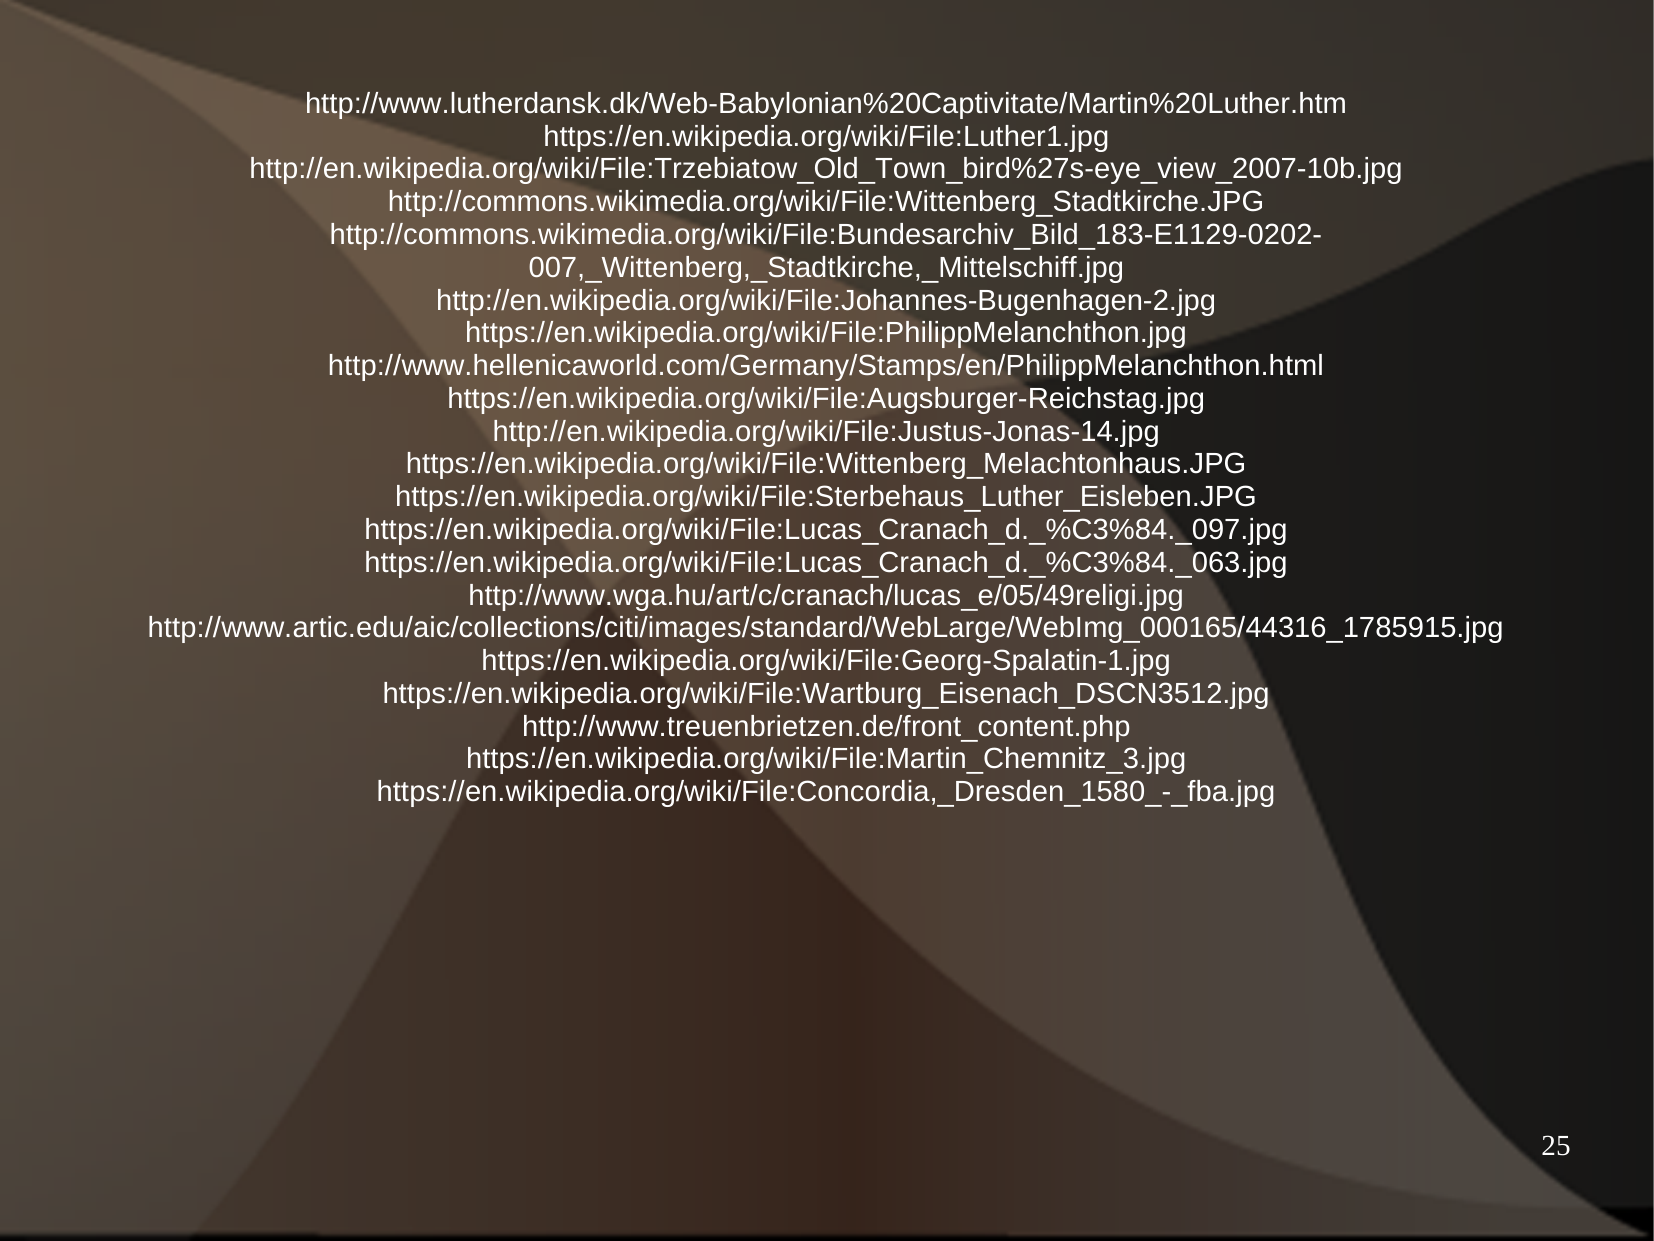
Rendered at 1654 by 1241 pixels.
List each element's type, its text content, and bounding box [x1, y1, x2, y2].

subtitle http://www.lutherdansk.dk/Web-Babylonian%20Captivitate/Martin%20Luther.htm https://en.wikipedia.org/wiki/File:Luther1.jpg http://en.wikipedia.org/wiki/File:Trzebiatow_Old_Town_bird%27s-eye_view_2007-10b.jpg http://commons.wikimedia.org/wiki/File:Wittenberg_Stadtkirche.JPG http://commons.wikimedia.org/wiki/File:Bundesarchiv_Bild_183-E1129-0202-007,_Wittenberg,_Stadtkirche,_Mittelschiff.jpg http://en.wikipedia.org/wiki/File:Johannes-Bugenhagen-2.jpg https://en.wikipedia.org/wiki/File:PhilippMelanchthon.jpg http://www.hellenicaworld.com/Germany/Stamps/en/PhilippMelanchthon.html https://en.wikipedia.org/wiki/File:Augsburger-Reichstag.jpg http://en.wikipedia.org/wiki/File:Justus-Jonas-14.jpg https://en.wikipedia.org/wiki/File:Wittenberg_Melachtonhaus.JPG https://en.wikipedia.org/wiki/File:Sterbehaus_Luther_Eisleben.JPG https://en.wikipedia.org/wiki/File:Lucas_Cranach_d._%C3%84._097.jpg https://en.wikipedia.org/wiki/File:Lucas_Cranach_d._%C3%84._063.jpg http://www.wga.hu/art/c/cranach/lucas_e/05/49religi.jpg http://www.artic.edu/aic/collections/citi/images/standard/WebLarge/WebImg_000165/44316_1785915.jpg https://en.wikipedia.org/wiki/File:Georg-Spalatin-1.jpg https://en.wikipedia.org/wiki/File:Wartburg_Eisenach_DSCN3512.jpg http://www.treuenbrietzen.de/front_content.php https://en.wikipedia.org/wiki/File:Martin_Chemnitz_3.jpg https://en.wikipedia.org/wiki/File:Concordia,_Dresden_1580_-_fba.jpg [82, 49, 1571, 1010]
picture [0, 0, 1654, 1241]
